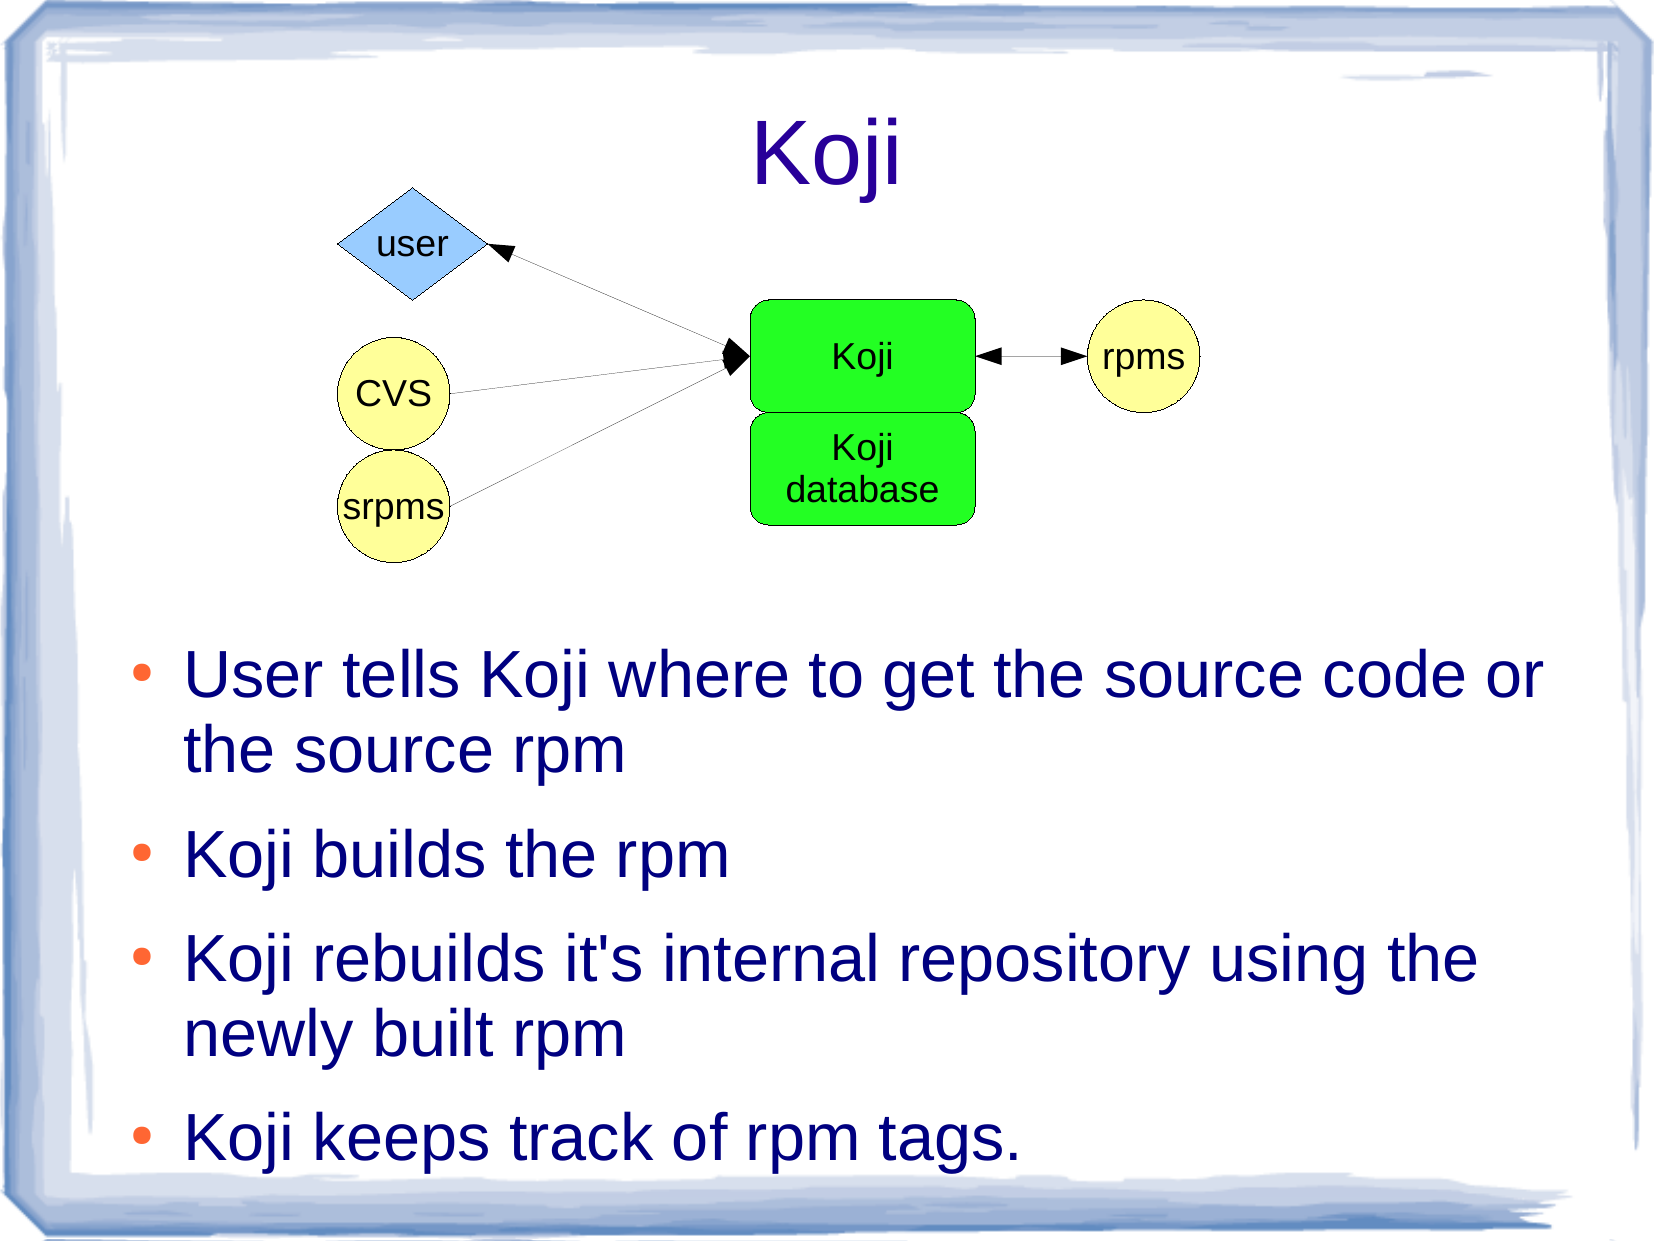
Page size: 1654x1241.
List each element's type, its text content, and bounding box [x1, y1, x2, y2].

text_box CVS [337, 337, 450, 450]
text_box srpms [337, 449, 450, 563]
picture [0, 0, 1654, 1241]
title Koji [472, 245, 501, 257]
list User tells Koji where to get the source code or the source rpm Koji builds the rpm Koji rebuilds it's internal repository using the newly built rpm Koji keeps track of rpm tags. [112, 637, 1566, 1175]
text_box rpms [1087, 299, 1201, 413]
text_box user [337, 187, 487, 301]
text_box Koji database [750, 412, 976, 526]
title Koji [82, 49, 1571, 257]
text_box Koji [750, 299, 976, 412]
